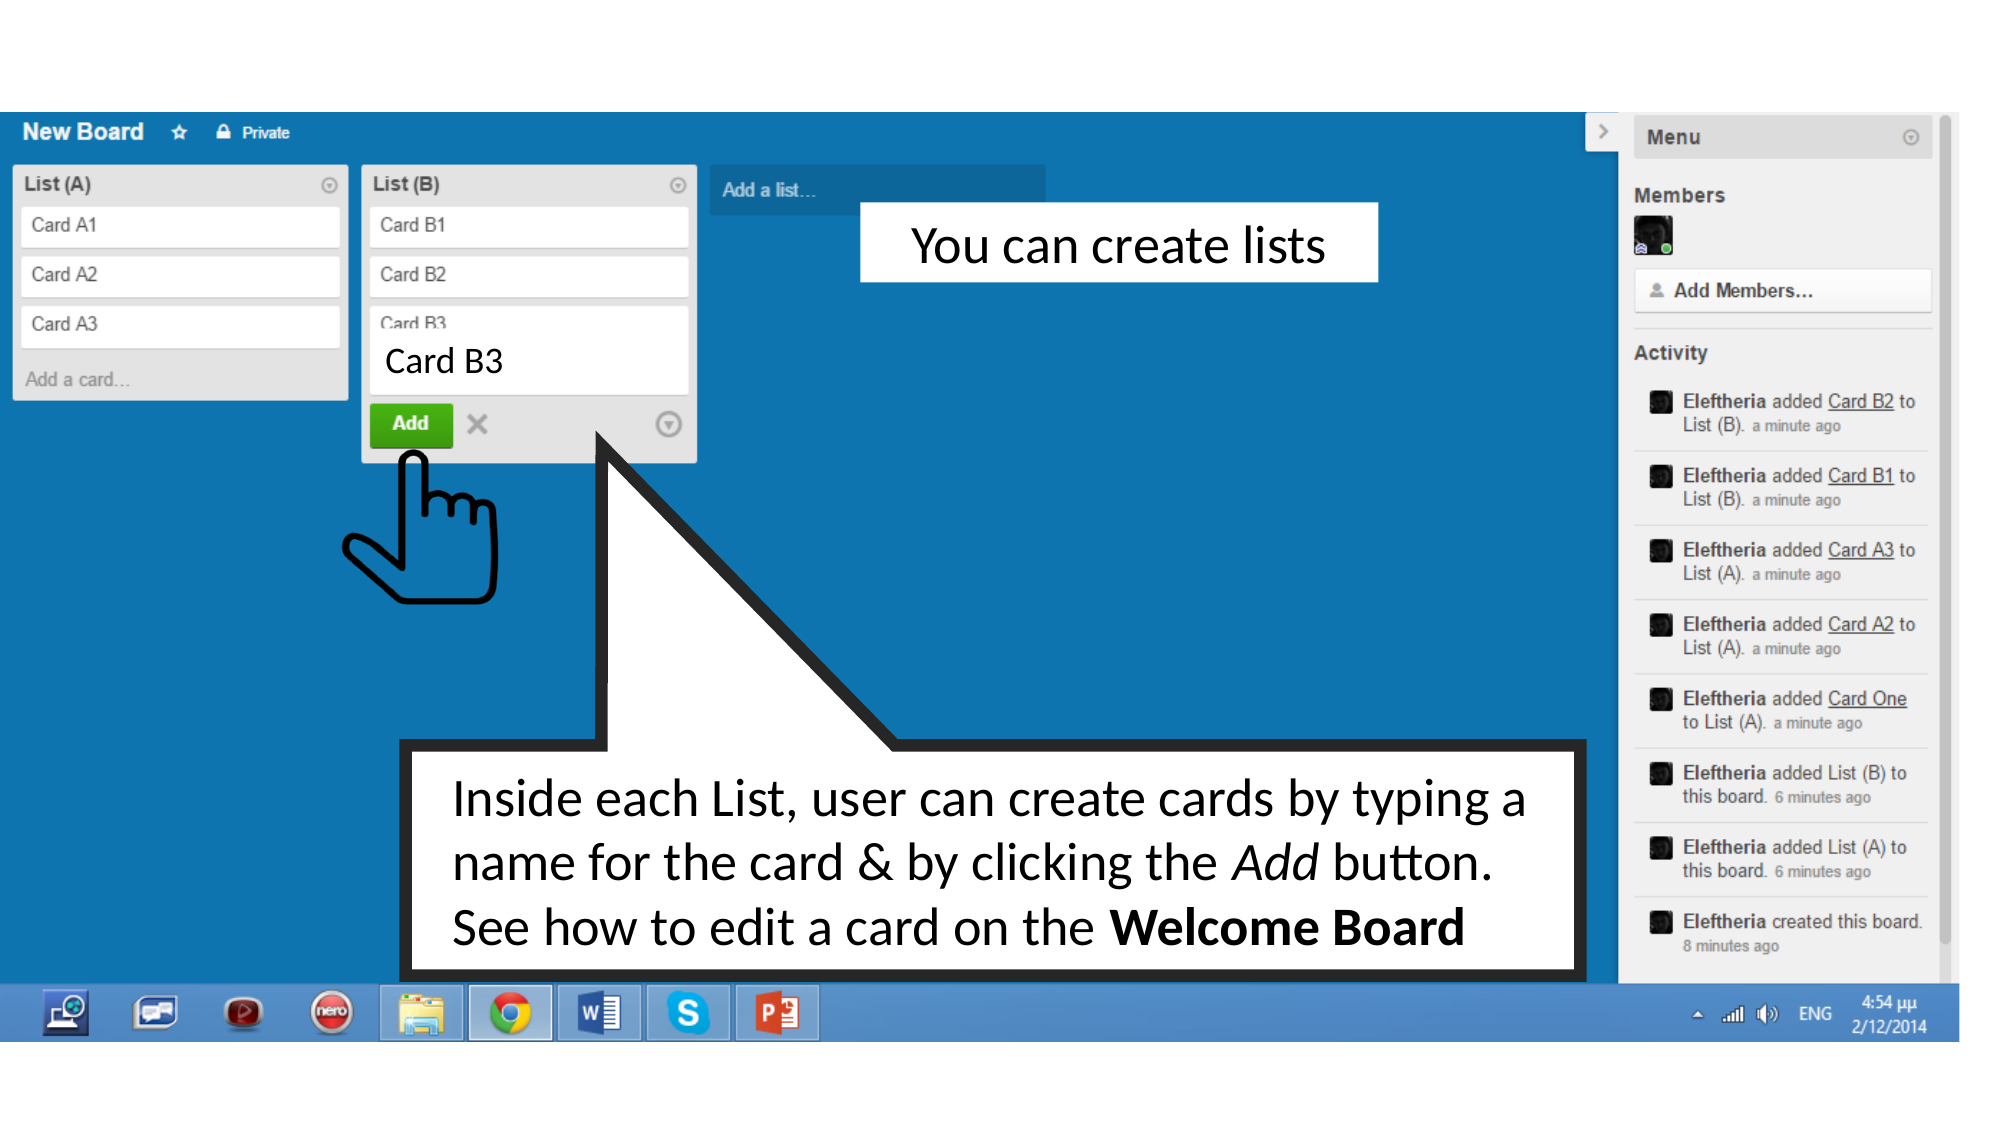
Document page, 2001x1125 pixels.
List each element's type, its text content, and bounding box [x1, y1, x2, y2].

text_box Inside each List, user can create cards by typing a name for the card & by clicking the Add button. See how to edit a card on the Welcome Board [437, 754, 1549, 965]
picture [0, 112, 1960, 1042]
text_box [405, 445, 1581, 976]
text_box You can create lists [860, 202, 1379, 283]
text_box Card B3 [370, 328, 519, 389]
